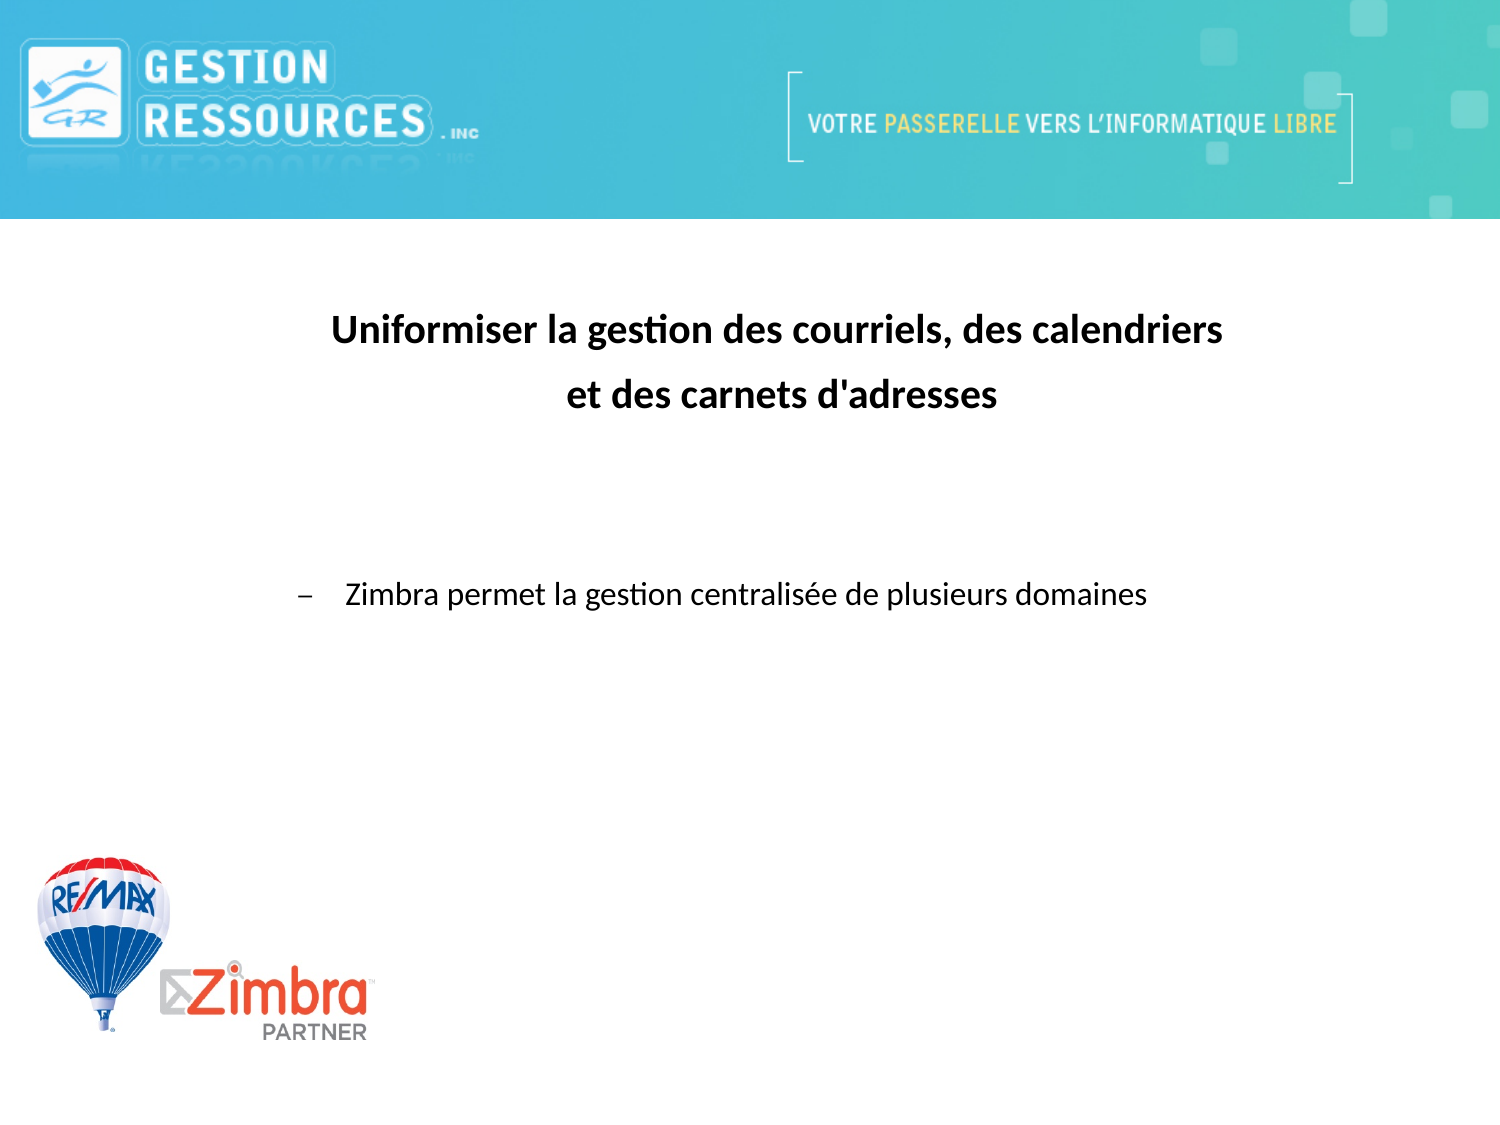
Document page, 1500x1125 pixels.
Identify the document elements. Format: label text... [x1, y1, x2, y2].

text_box Zimbra permet la gestion centralisée de plusieurs domaines [118, 501, 1418, 755]
picture [35, 855, 375, 1040]
text_box Uniformiser la gestion des courriels, des calendriers et des carnets d'adresses [58, 304, 1418, 444]
picture [0, 0, 1500, 219]
